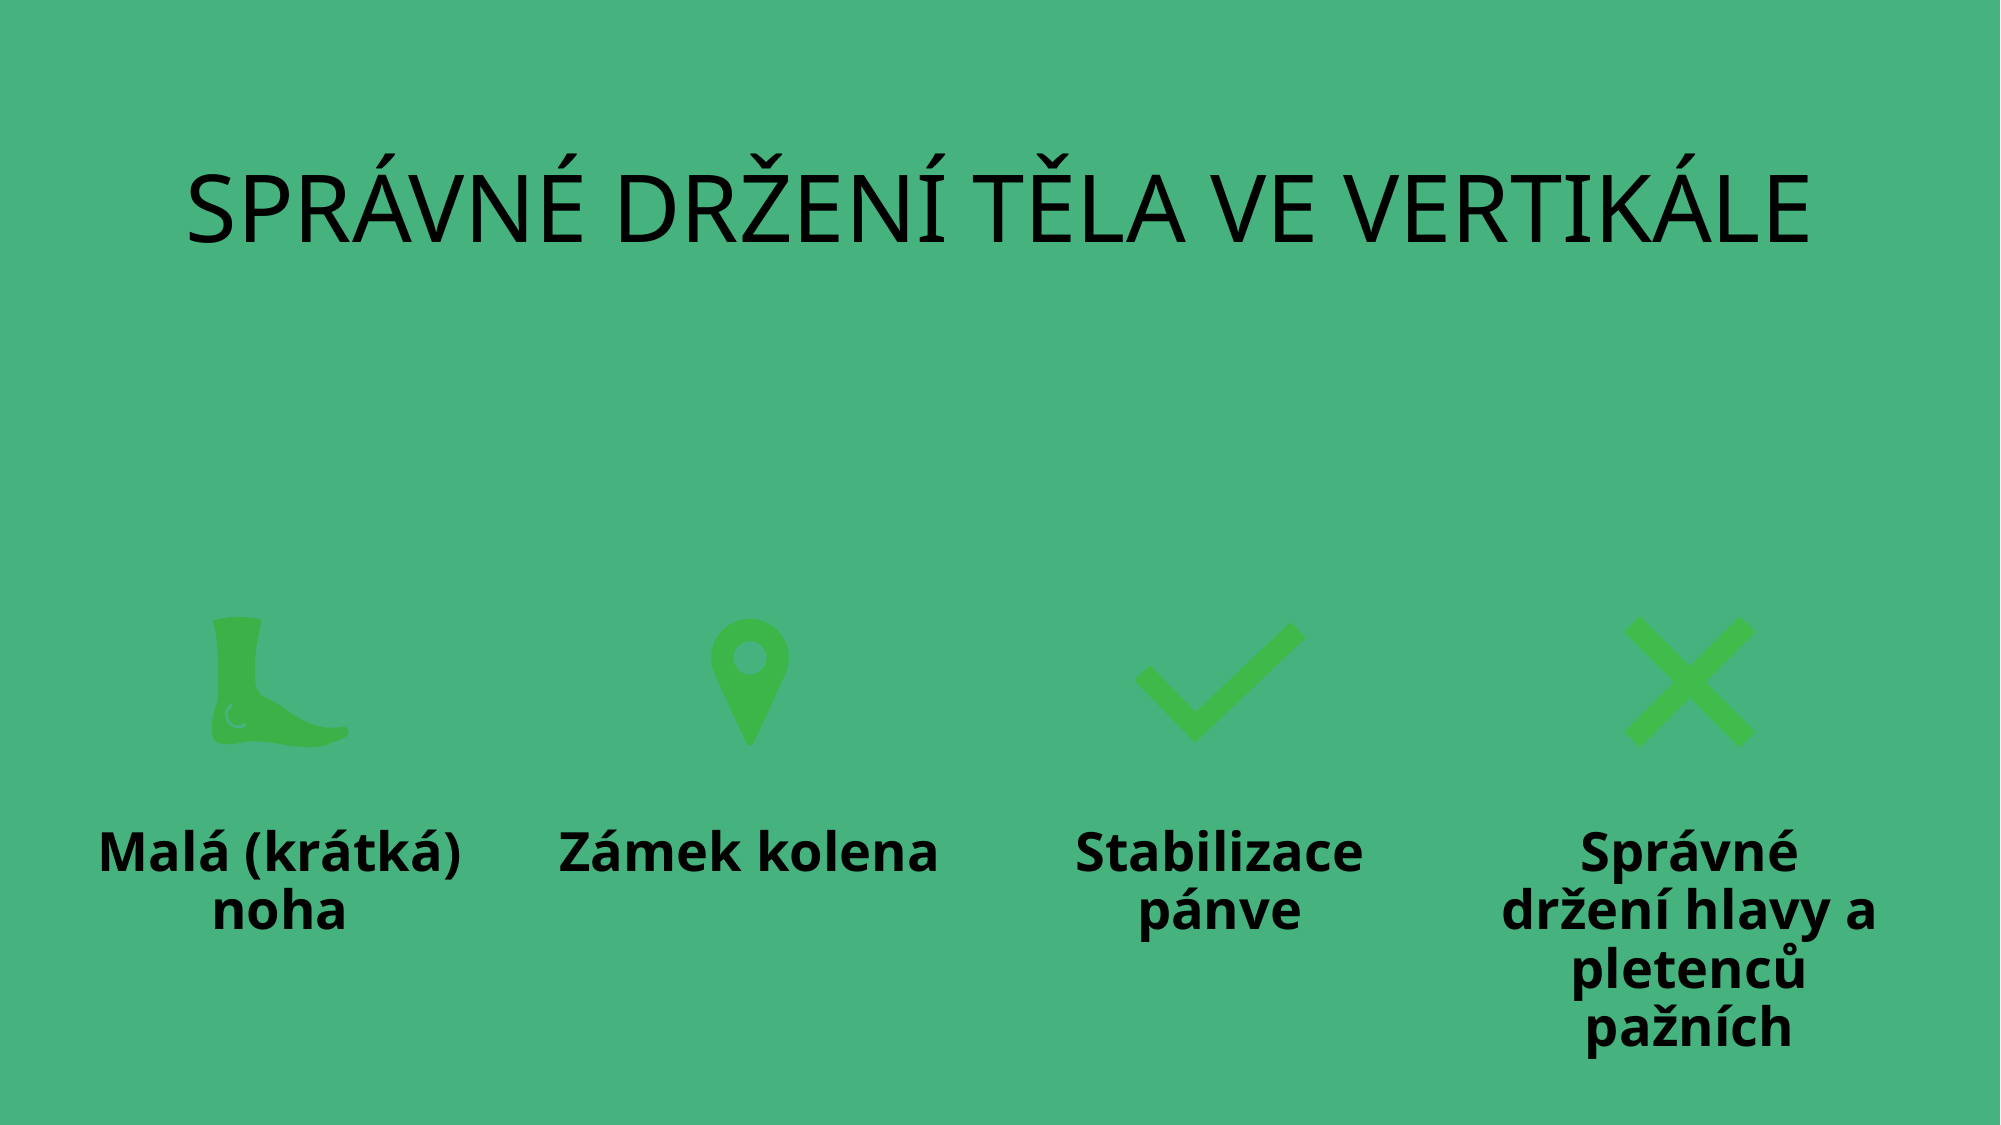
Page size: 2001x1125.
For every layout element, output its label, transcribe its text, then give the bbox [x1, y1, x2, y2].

text_box Správné držení hlavy a pletenců pažních [1489, 824, 1890, 943]
text_box Zámek kolena [549, 824, 950, 943]
text_box Stabilizace pánve [1019, 824, 1420, 943]
text_box Malá (krátká) noha [79, 824, 480, 943]
title SPRÁVNÉ DRŽENÍ TĚLA VE VERTIKÁLE [104, 103, 1896, 320]
text_box [0, 0, 2000, 1125]
